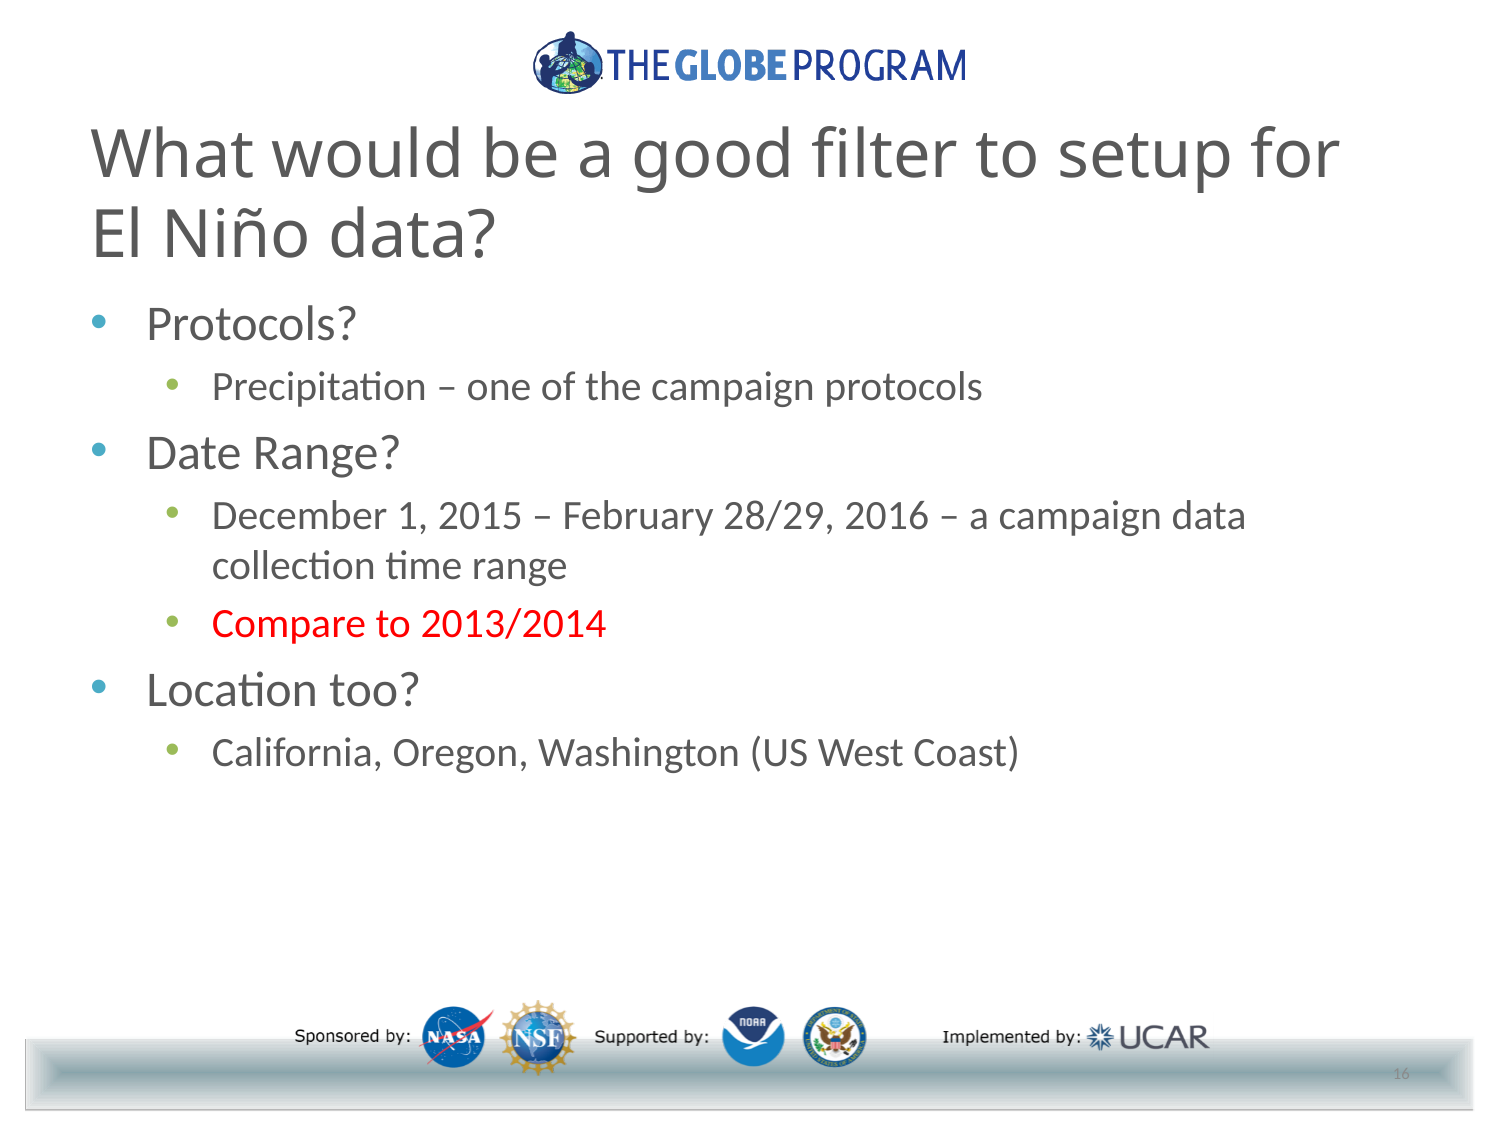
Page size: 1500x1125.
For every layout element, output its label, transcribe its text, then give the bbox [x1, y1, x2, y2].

picture [262, 1000, 1238, 1085]
list Protocols? Precipitation – one of the campaign protocols Date Range? December 1, 2015 – February 28/29, 2016 – a campaign data collection time range Compare to 2013/2014 Location too? California, Oregon, Washington (US West Coast) [75, 283, 1425, 979]
title What would be a good filter to setup for El Niño data? [75, 119, 1425, 263]
slide_number <number> [1074, 1042, 1425, 1103]
picture [526, 24, 975, 100]
